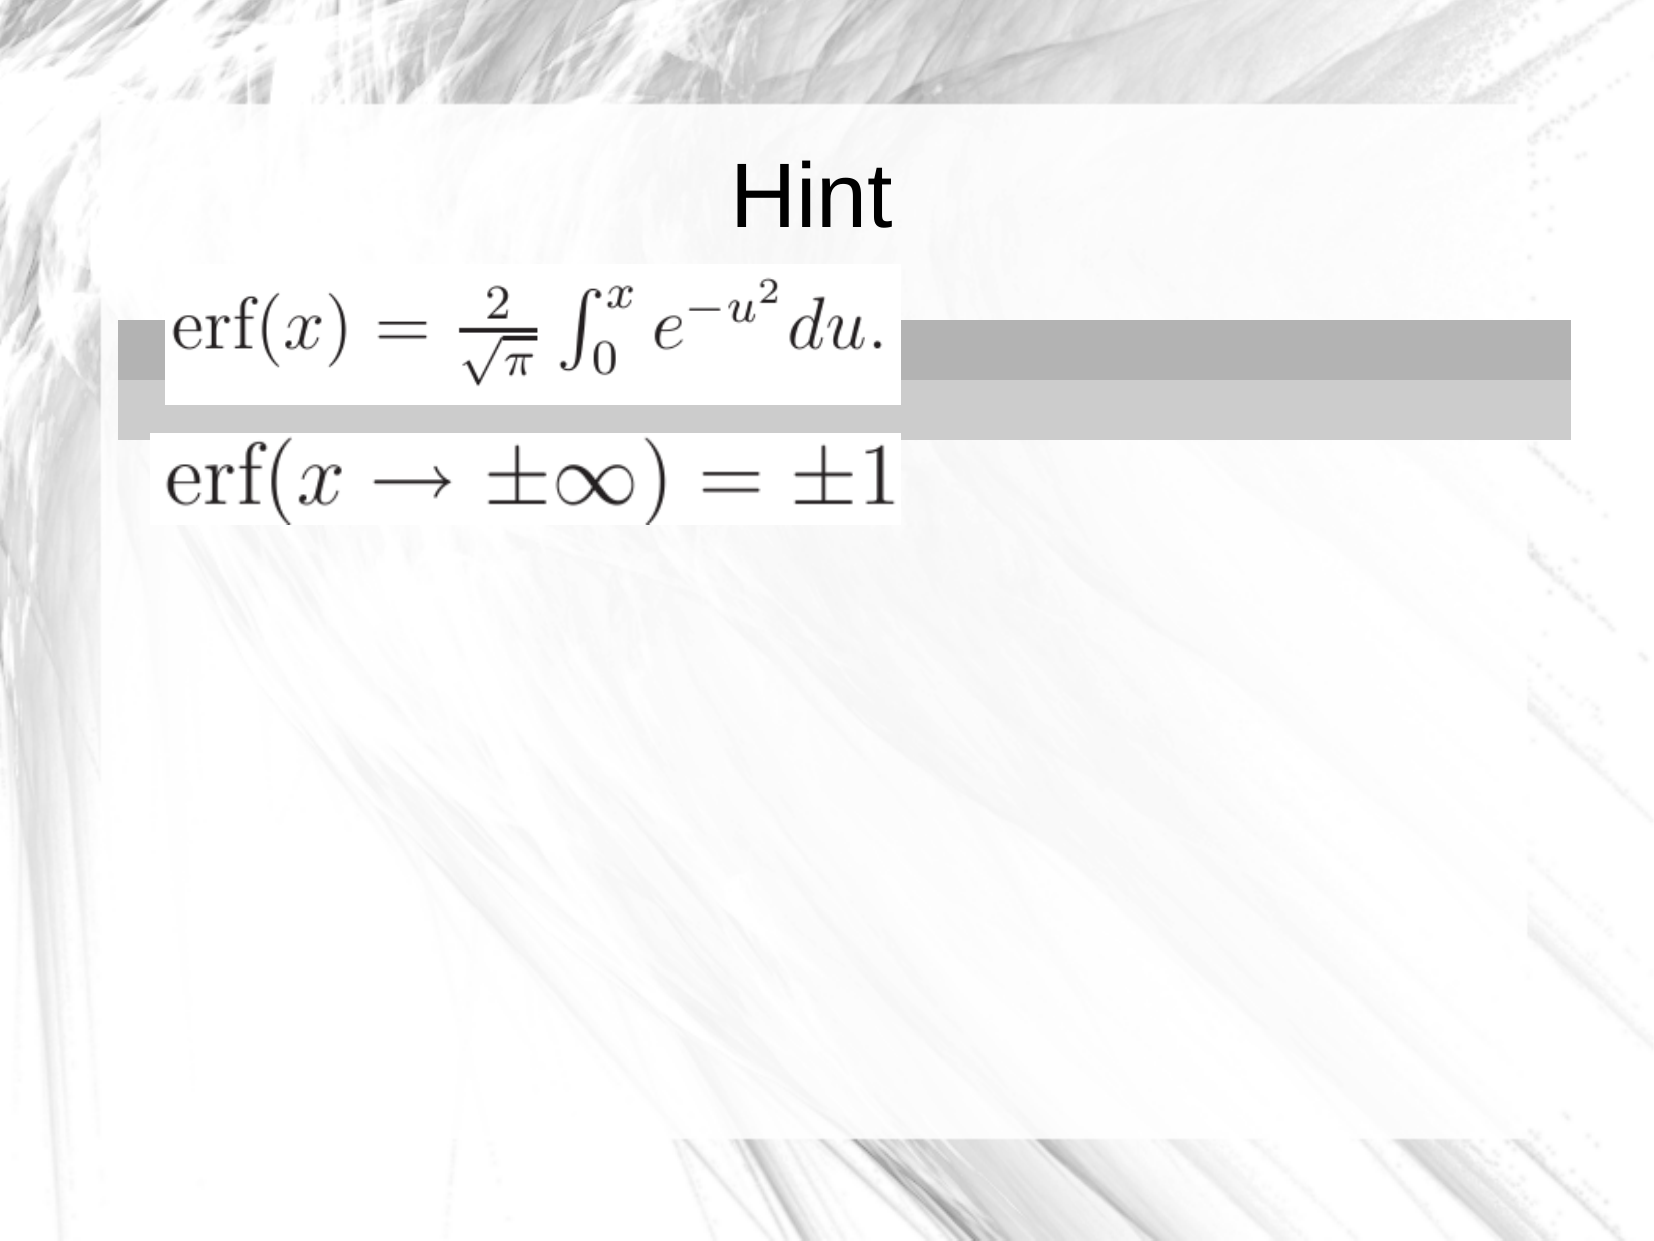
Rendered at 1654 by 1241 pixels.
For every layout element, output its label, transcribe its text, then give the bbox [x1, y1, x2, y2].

table_header [990, 320, 1280, 380]
table_cell [409, 406, 699, 433]
picture [0, 0, 1654, 1241]
title Hint [118, 112, 1506, 281]
table_cell [990, 380, 1280, 440]
table_header [901, 320, 990, 380]
table_header [1280, 320, 1571, 380]
table_header [118, 320, 165, 380]
table_cell [699, 380, 990, 440]
table_cell [118, 380, 409, 440]
table_cell [1280, 380, 1571, 440]
